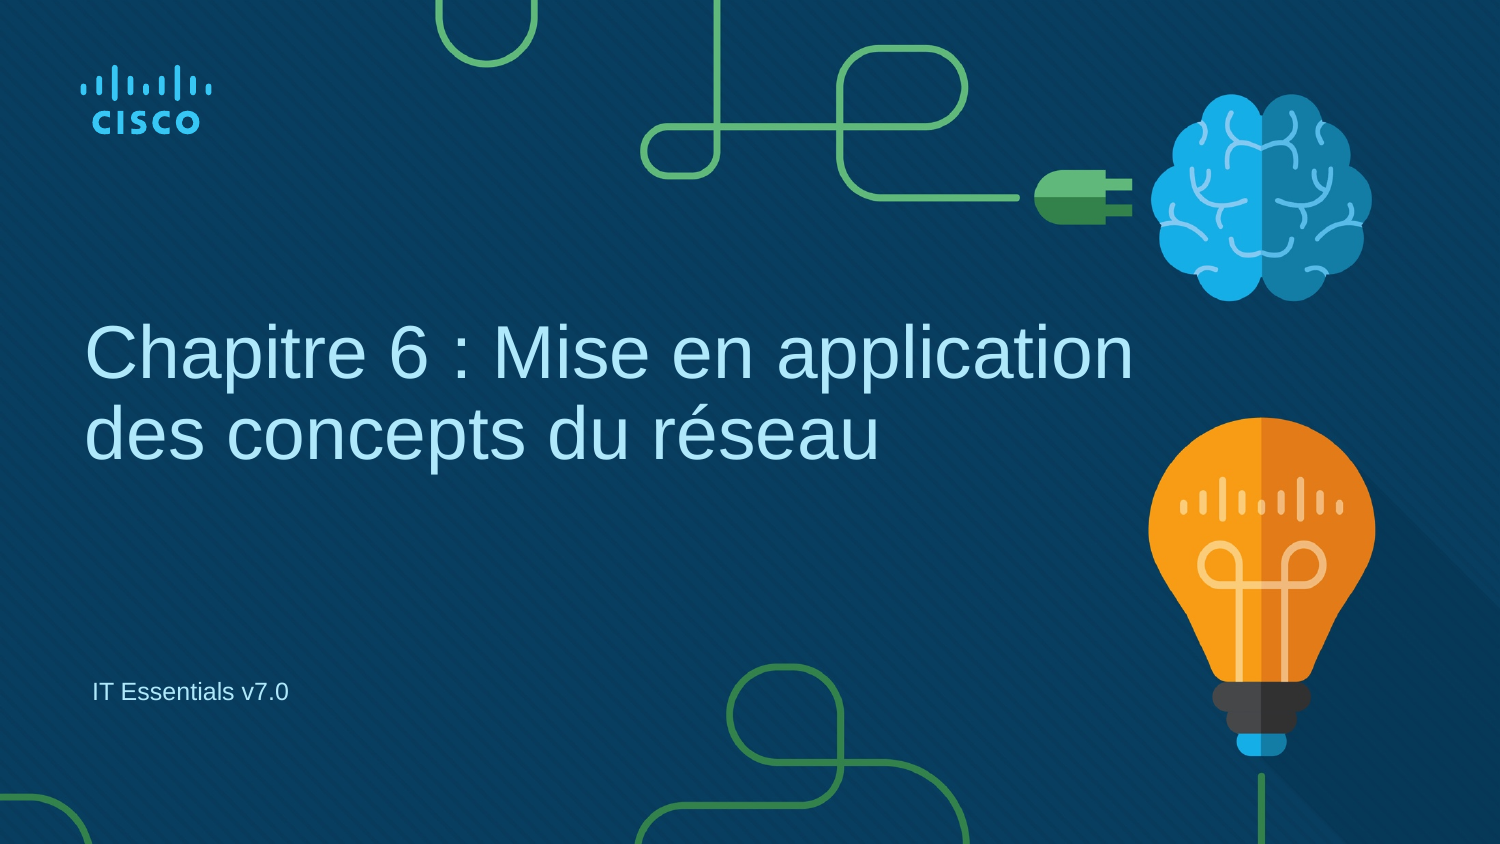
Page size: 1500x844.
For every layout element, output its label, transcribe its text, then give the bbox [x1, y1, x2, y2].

picture [0, 0, 1500, 844]
title Chapitre 6 : Mise en application des concepts du réseau [69, 377, 1181, 484]
subtitle IT Essentials v7.0 [77, 624, 567, 773]
